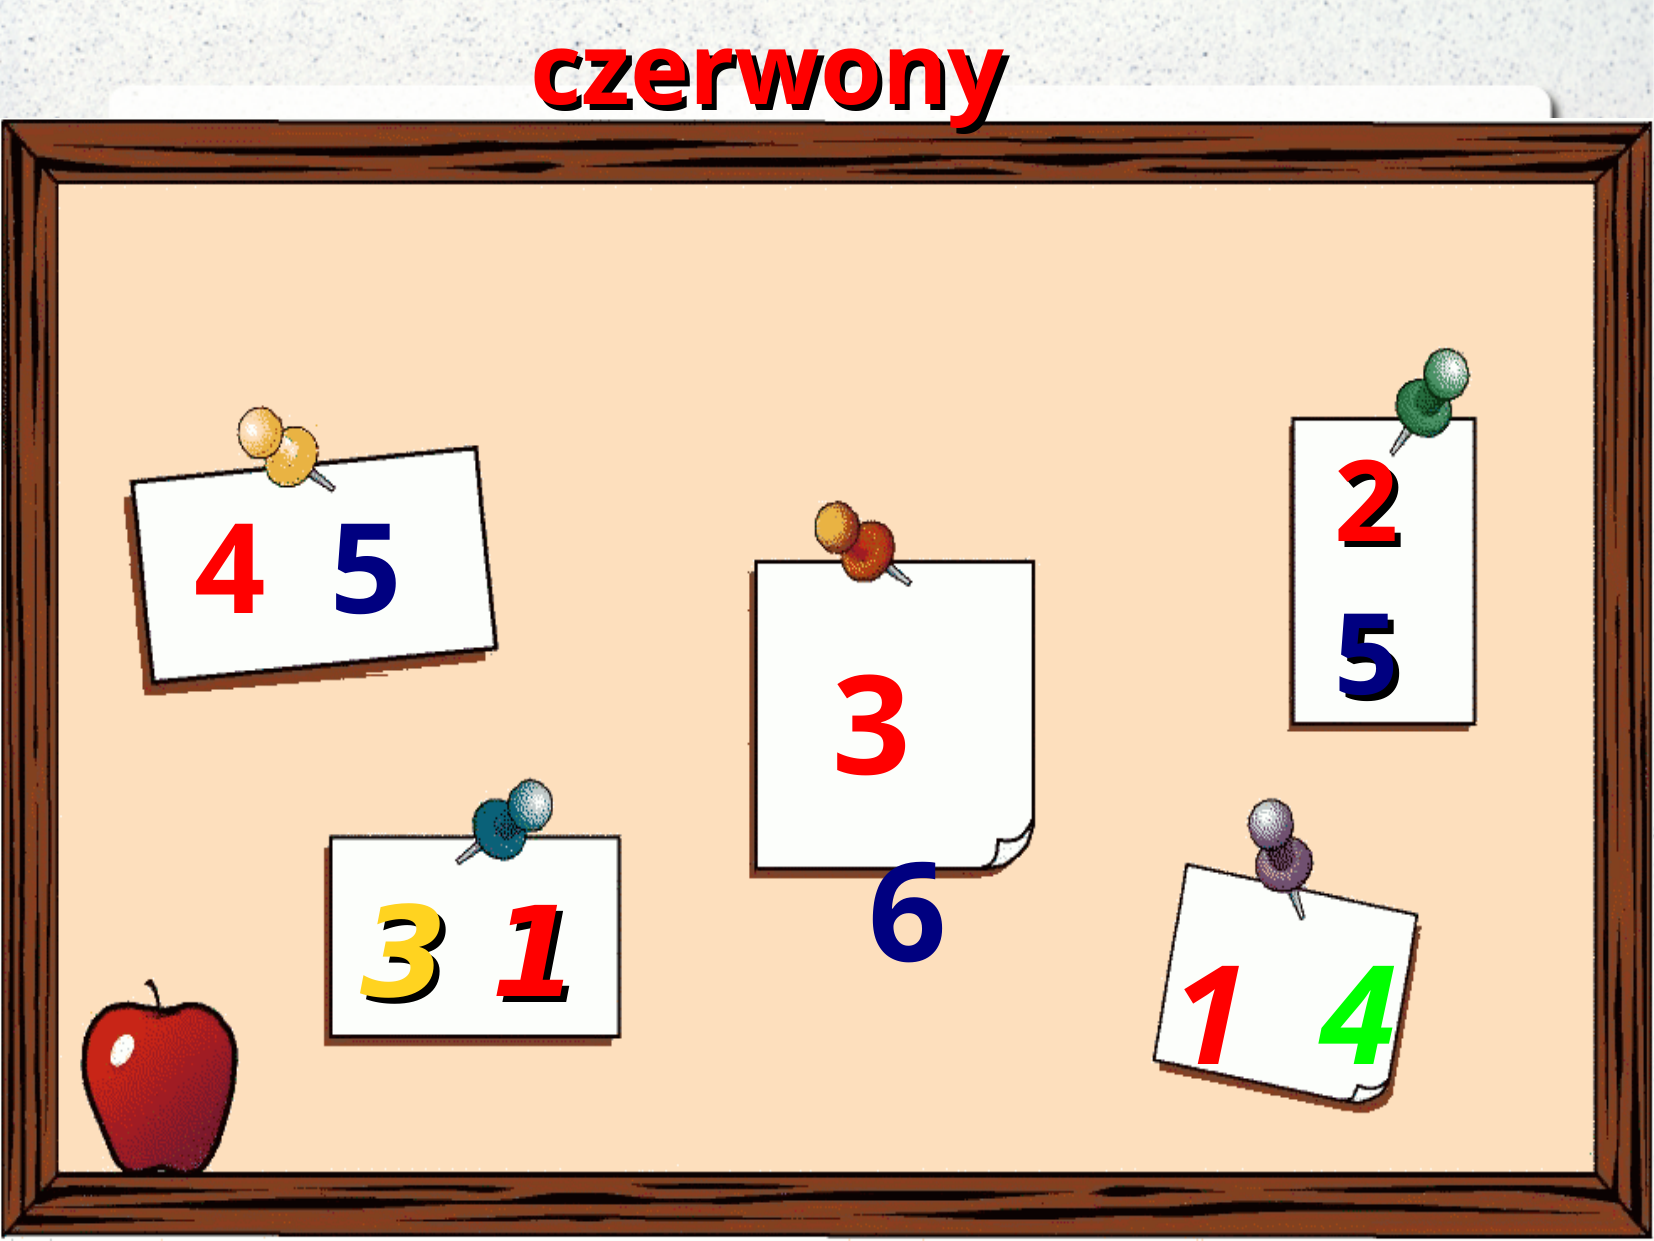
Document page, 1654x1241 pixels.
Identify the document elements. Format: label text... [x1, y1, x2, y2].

text_box 1 4 [1151, 909, 1418, 1093]
text_box 2 5 [1226, 413, 1506, 742]
text_box 3 1 [324, 873, 614, 1034]
text_box 3 6 [767, 620, 1048, 803]
text_box 4 5 [153, 472, 443, 664]
picture [0, 0, 1654, 1241]
text_box czerwony [354, 0, 1182, 146]
